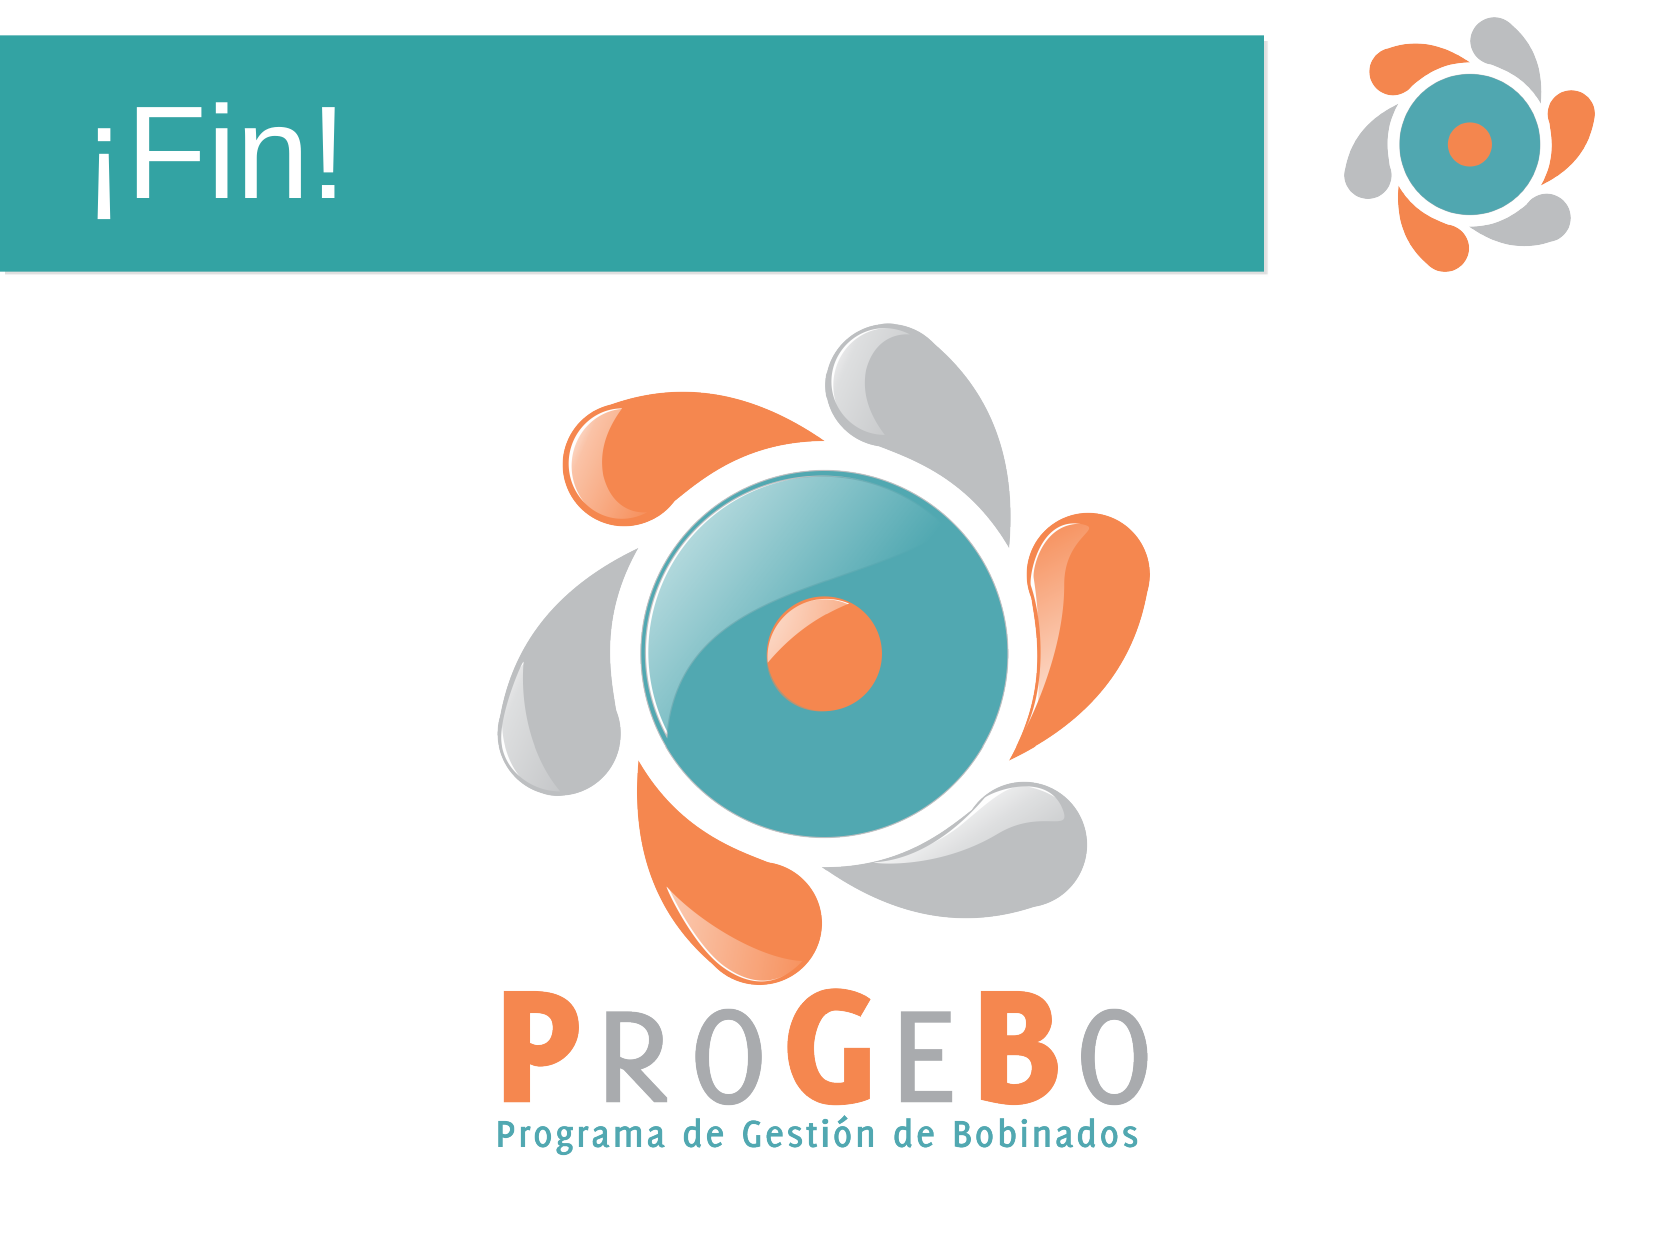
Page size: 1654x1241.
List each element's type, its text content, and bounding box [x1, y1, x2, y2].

title ¡Fin! [82, 49, 1250, 257]
picture [1344, 17, 1595, 272]
picture [494, 323, 1159, 1170]
